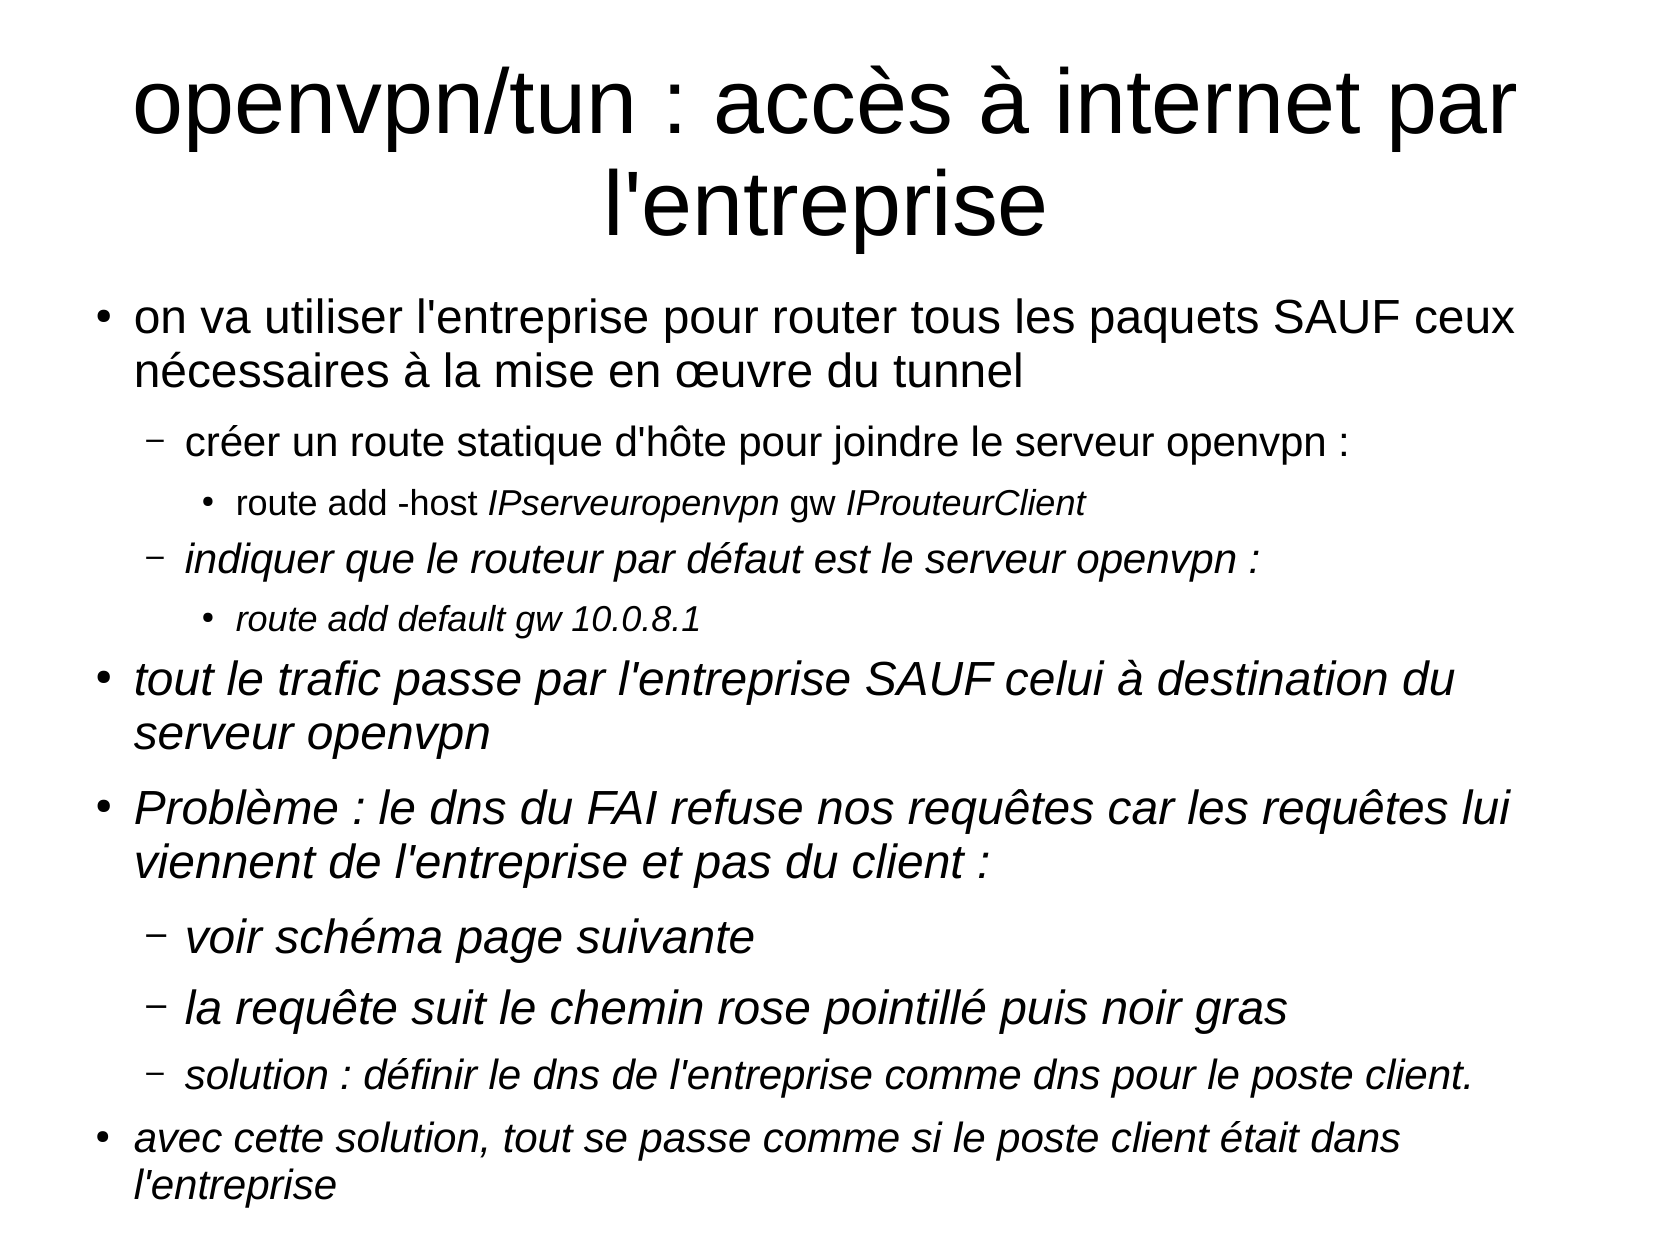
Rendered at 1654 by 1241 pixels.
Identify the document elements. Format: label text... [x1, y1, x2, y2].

title openvpn/tun : accès à internet par l'entreprise [82, 49, 1571, 257]
list on va utiliser l'entreprise pour router tous les paquets SAUF ceux nécessaires à la mise en œuvre du tunnel créer un route statique d'hôte pour joindre le serveur openvpn : route add -host IPserveuropenvpn gw IProuteurClient indiquer que le routeur par défaut est le serveur openvpn : route add default gw 10.0.8.1 tout le trafic passe par l'entreprise SAUF celui à destination du serveur openvpn Problème : le dns du FAI refuse nos requêtes car les requêtes lui viennent de l'entreprise et pas du client : voir schéma page suivante la requête suit le chemin rose pointillé puis noir gras solution : définir le dns de l'entreprise comme dns pour le poste client. avec cette solution, tout se passe comme si le poste client était dans l'entreprise [82, 290, 1538, 1217]
